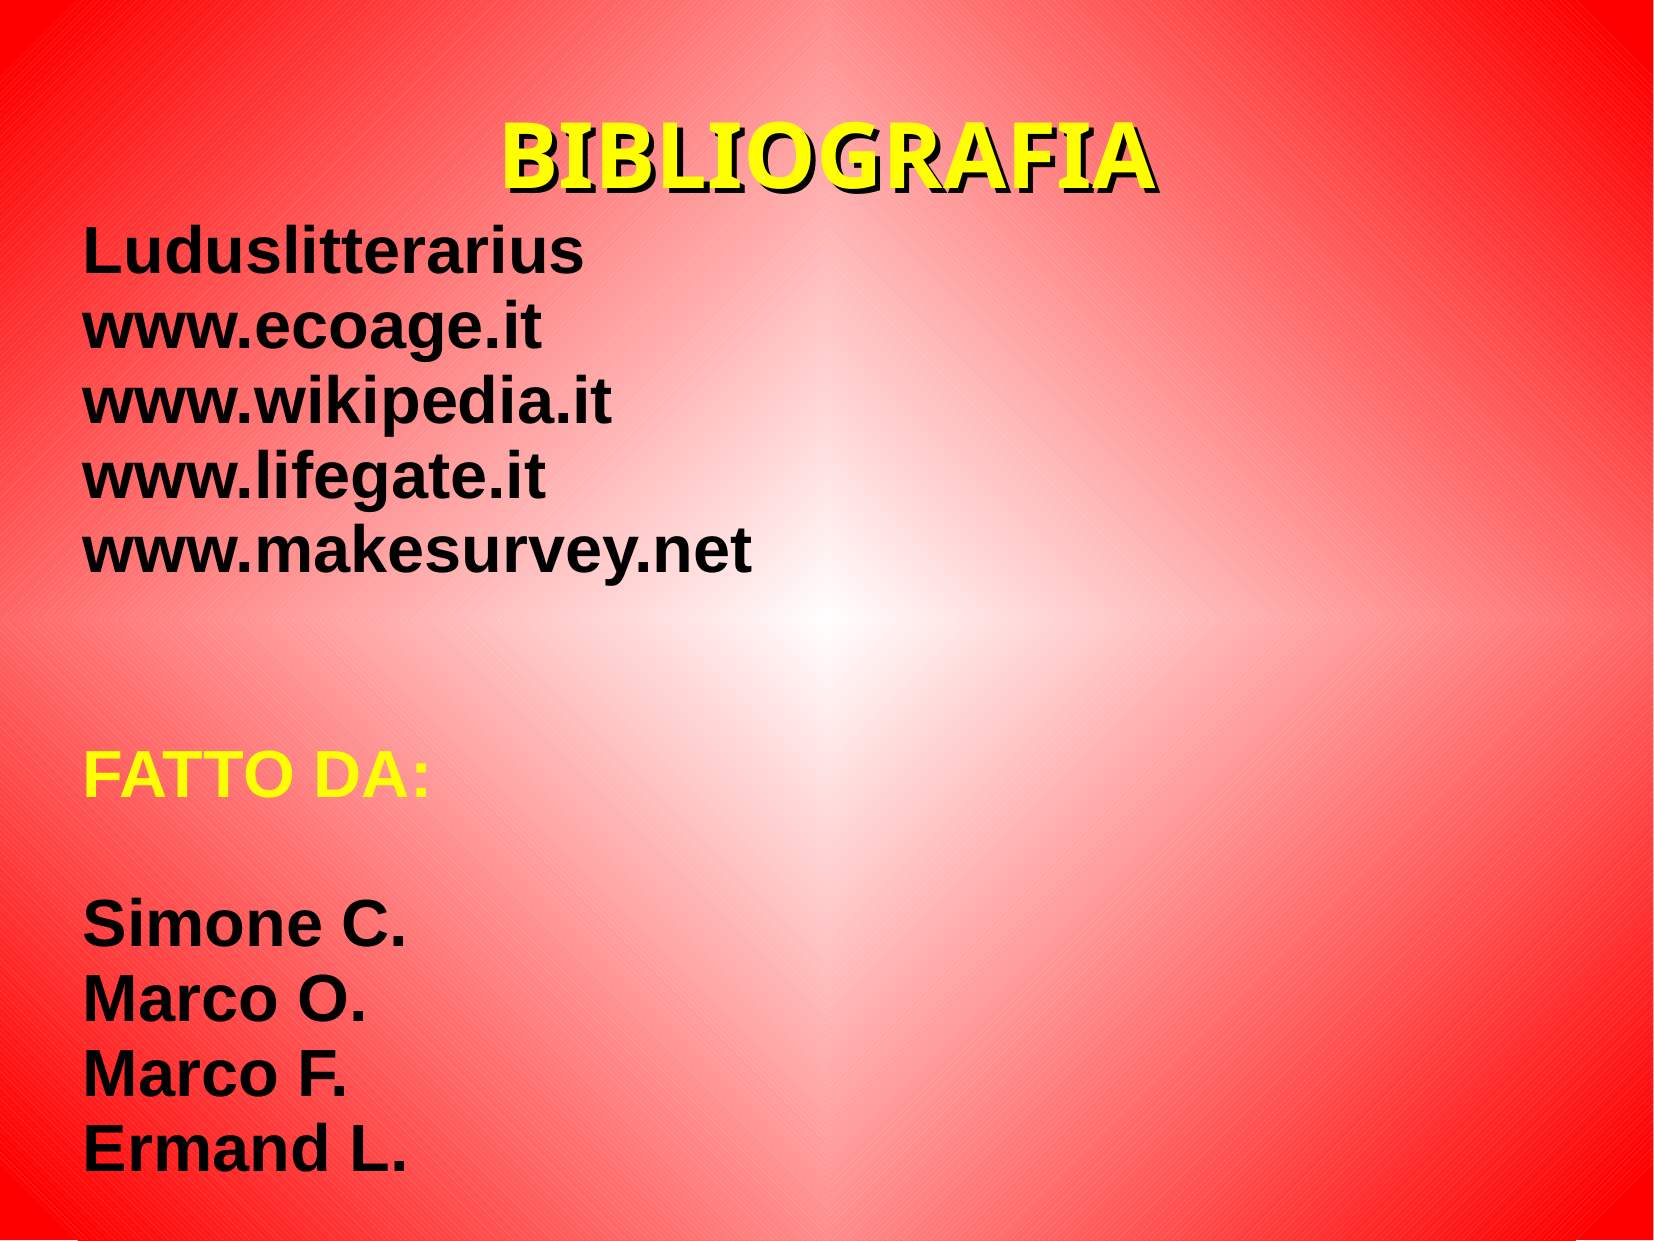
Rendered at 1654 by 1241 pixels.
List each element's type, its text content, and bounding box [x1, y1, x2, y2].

title BIBLIOGRAFIA [82, 49, 1571, 138]
subtitle Luduslitterarius www.ecoage.it www.wikipedia.it www.lifegate.it www.makesurvey.net FATTO DA: Simone C. Marco O. Marco F. Ermand L. [82, 138, 1571, 1241]
